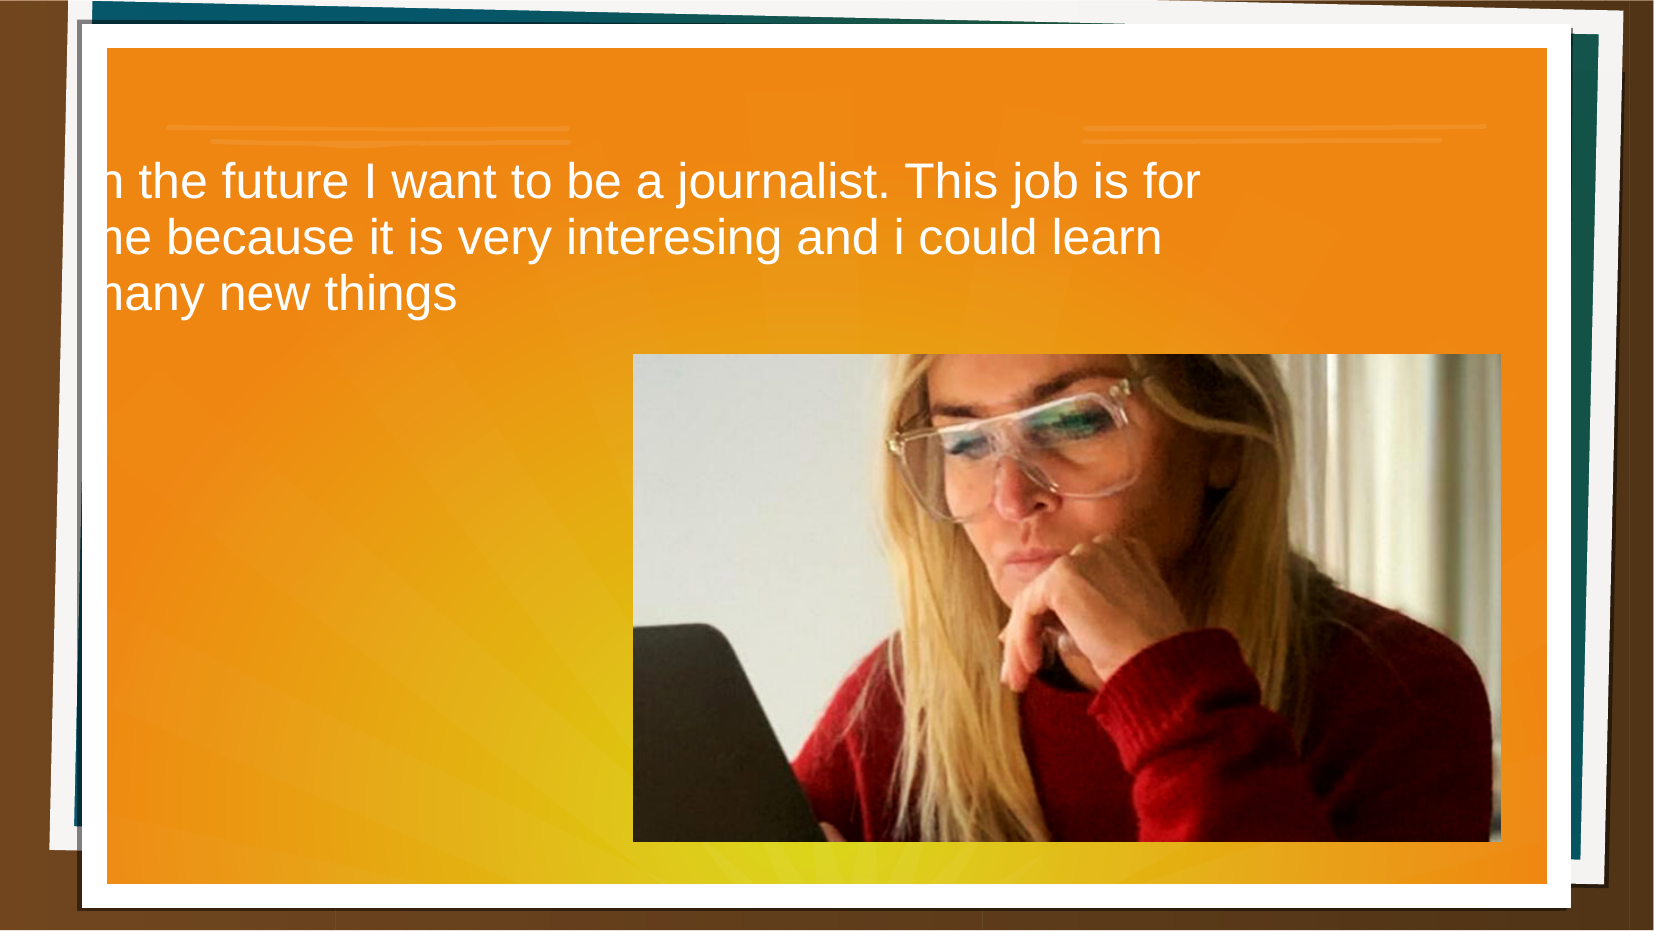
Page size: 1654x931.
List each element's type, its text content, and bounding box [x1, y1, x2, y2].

picture [633, 354, 1501, 842]
list In the future I want to be a journalist. This job is for me because it is very interesing and i could learn many new things [82, 153, 1241, 745]
